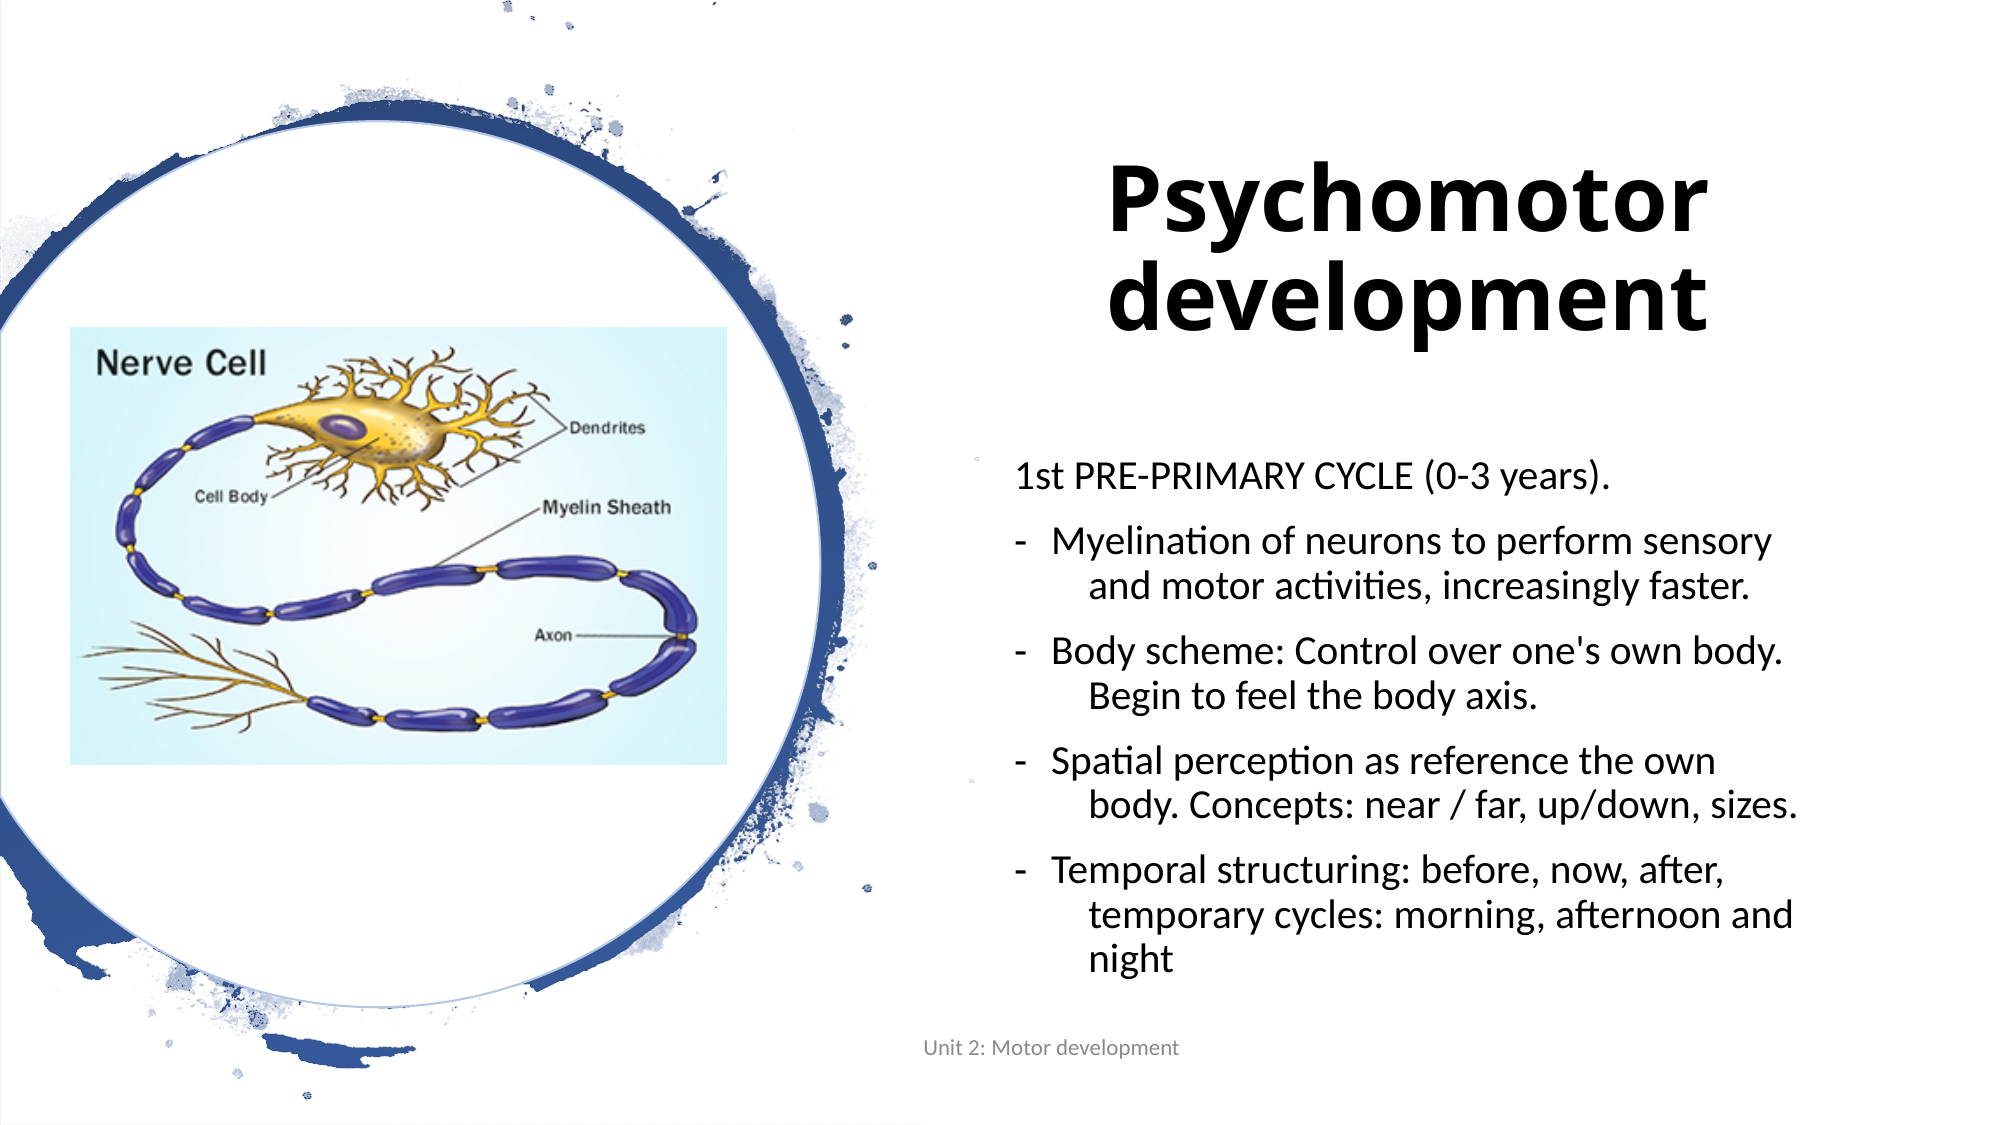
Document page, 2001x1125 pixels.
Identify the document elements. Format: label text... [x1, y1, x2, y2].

text_box [0, 121, 821, 1008]
picture [0, 0, 2000, 1125]
title Psychomotor development [999, 131, 1817, 371]
list 1st PRE-PRIMARY CYCLE (0-3 years). Myelination of neurons to perform sensory and motor activities, increasingly faster. Body scheme: Control over one's own body. Begin to feel the body axis. Spatial perception as reference the own body. Concepts: near / far, up/down, sizes. Temporal structuring: before, now, after, temporary cycles: morning, afternoon and night [999, 397, 1816, 995]
picture [70, 327, 727, 765]
text_box Unit 2: Motor development [908, 1020, 1776, 1073]
